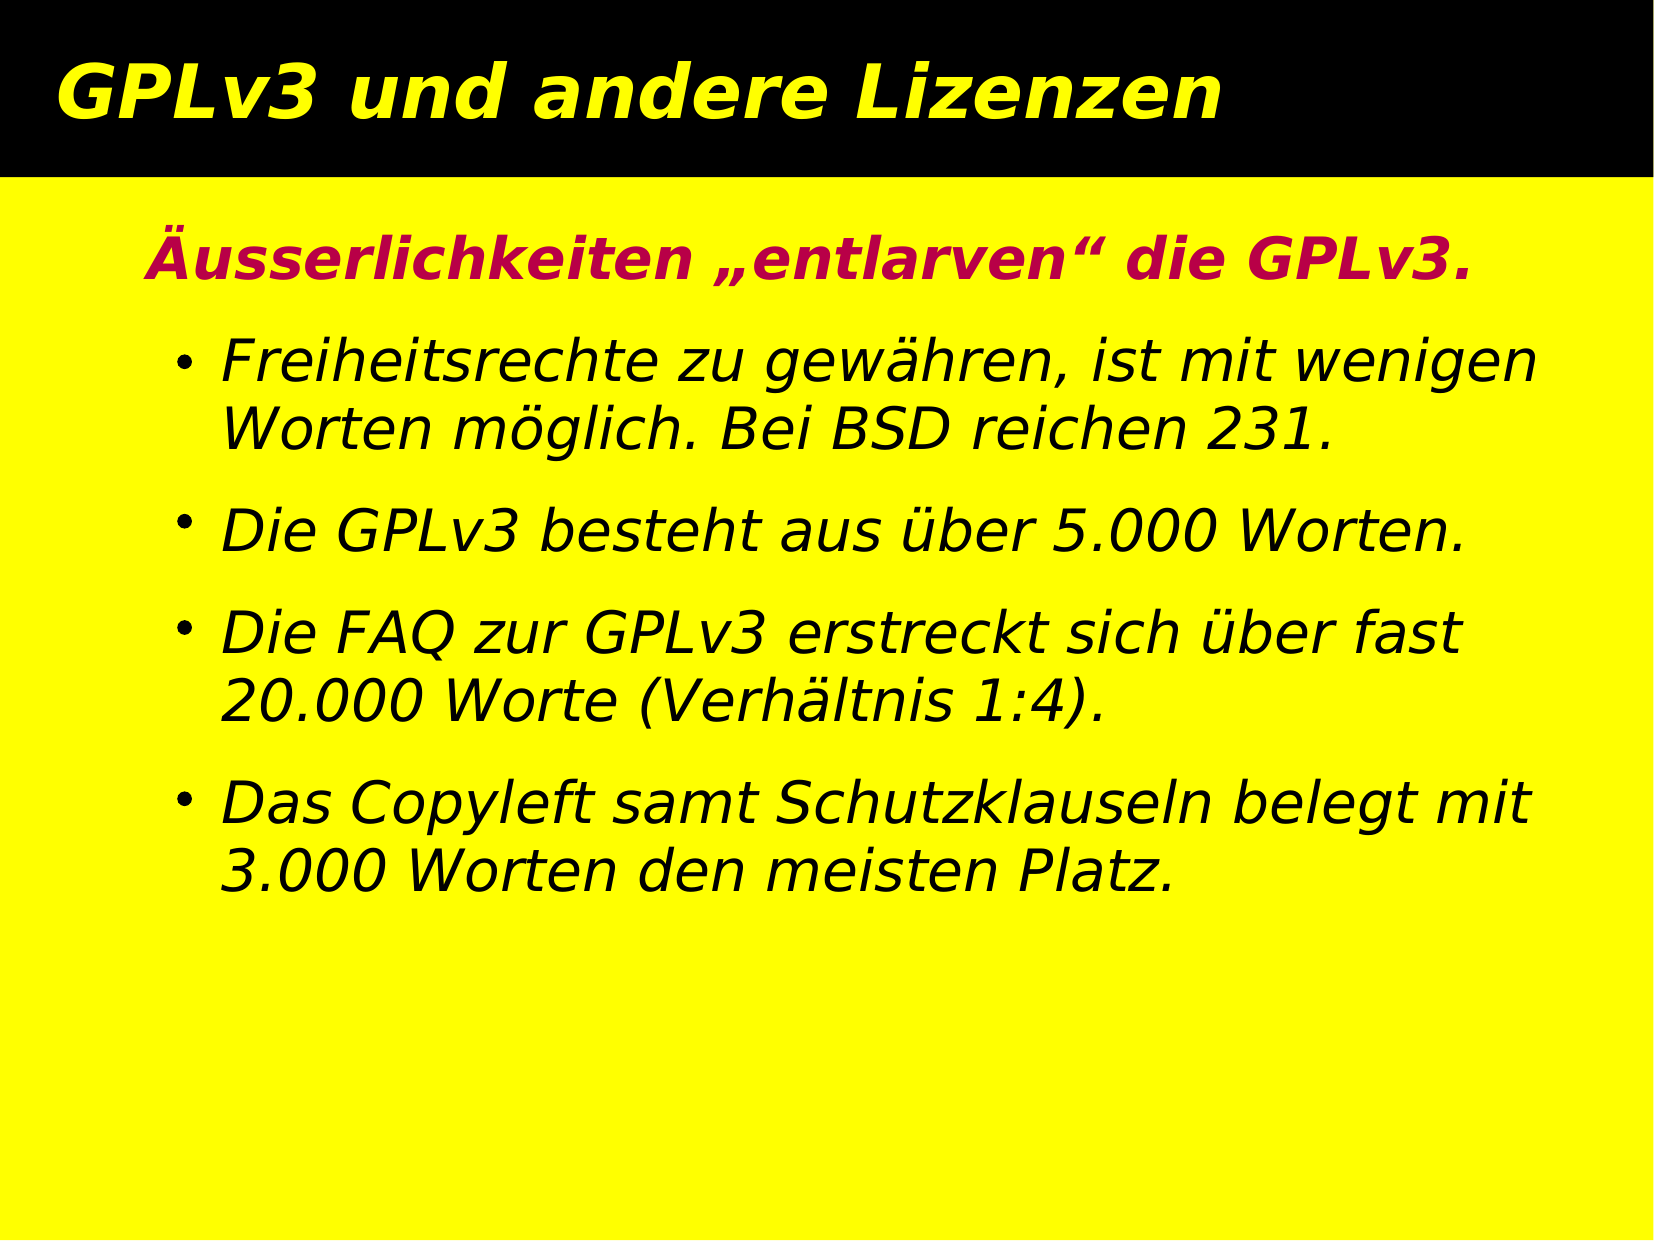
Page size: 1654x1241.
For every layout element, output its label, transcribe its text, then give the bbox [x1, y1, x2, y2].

text_box GPLv3 und andere Lizenzen [41, 41, 1219, 144]
text_box Äusserlichkeiten „entlarven“ die GPLv3. Freiheitsrechte zu gewähren, ist mit wenigen Worten möglich. Bei BSD reichen 231. Die GPLv3 besteht aus über 5.000 Worten. Die FAQ zur GPLv3 erstreckt sich über fast 20.000 Worte (Verhältnis 1:4). Das Copyleft samt Schutzklauseln belegt mit 3.000 Worten den meisten Platz. [133, 218, 1559, 913]
text_box [0, 0, 1654, 1241]
